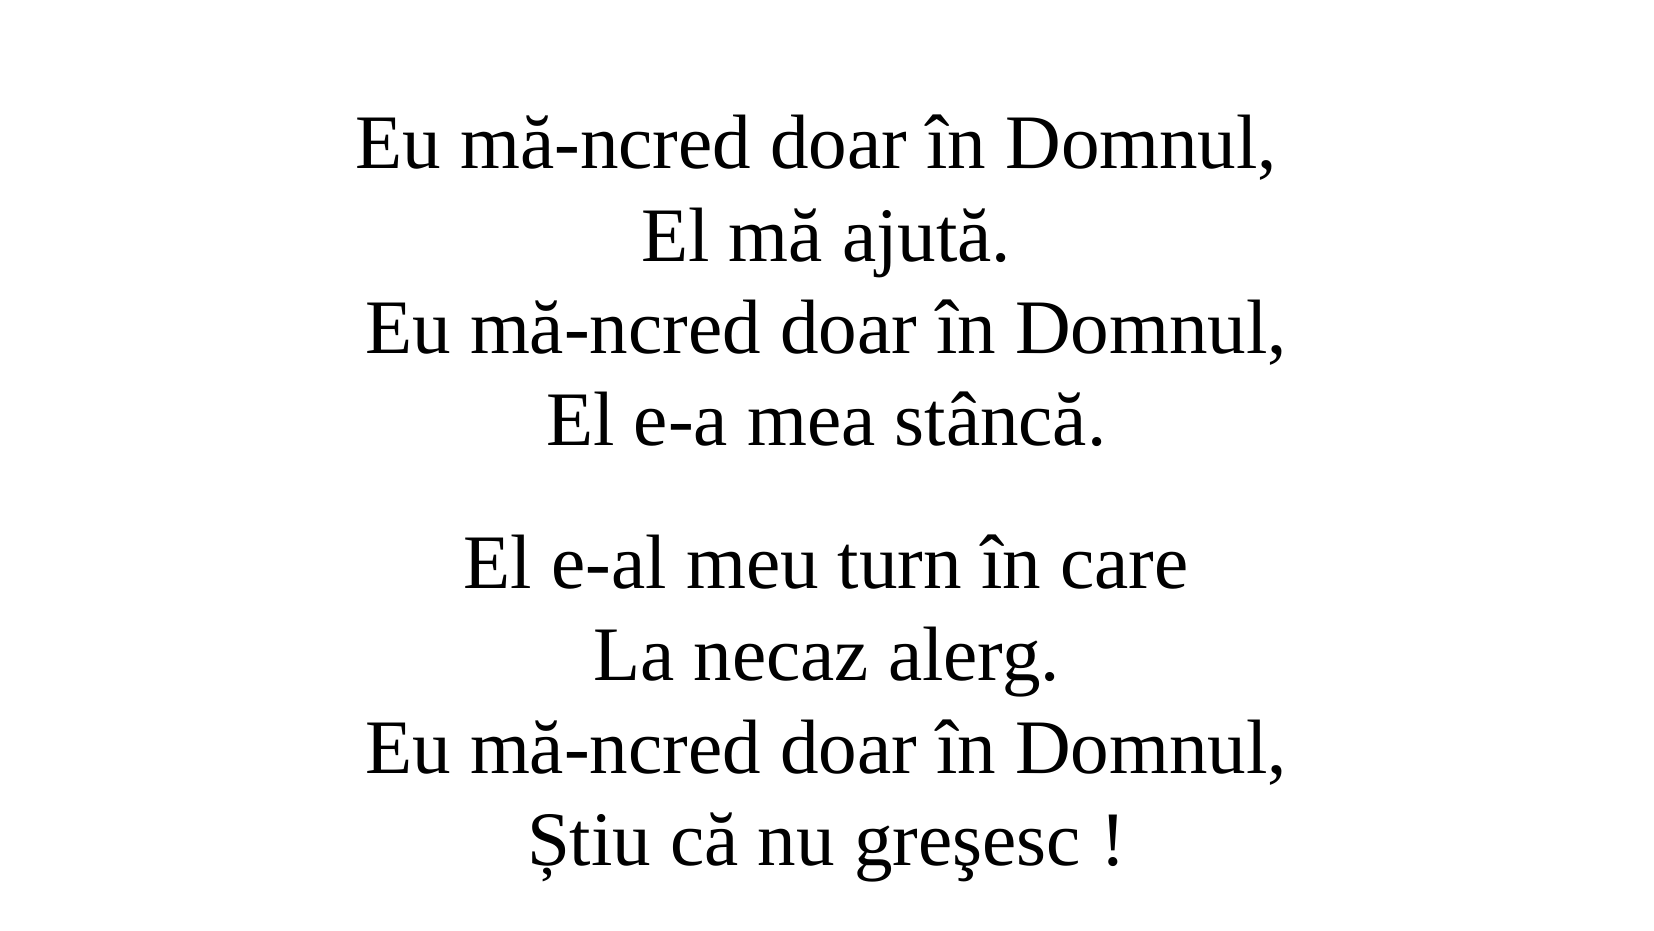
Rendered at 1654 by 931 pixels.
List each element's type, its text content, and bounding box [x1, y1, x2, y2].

subtitle Eu mă-ncred doar în Domnul, El mă ajută. Eu mă-ncred doar în Domnul, El e-a mea stâncă. El e-al meu turn în care La necaz alerg. Eu mă-ncred doar în Domnul, Știu că nu greşesc ! [0, 83, 1654, 901]
